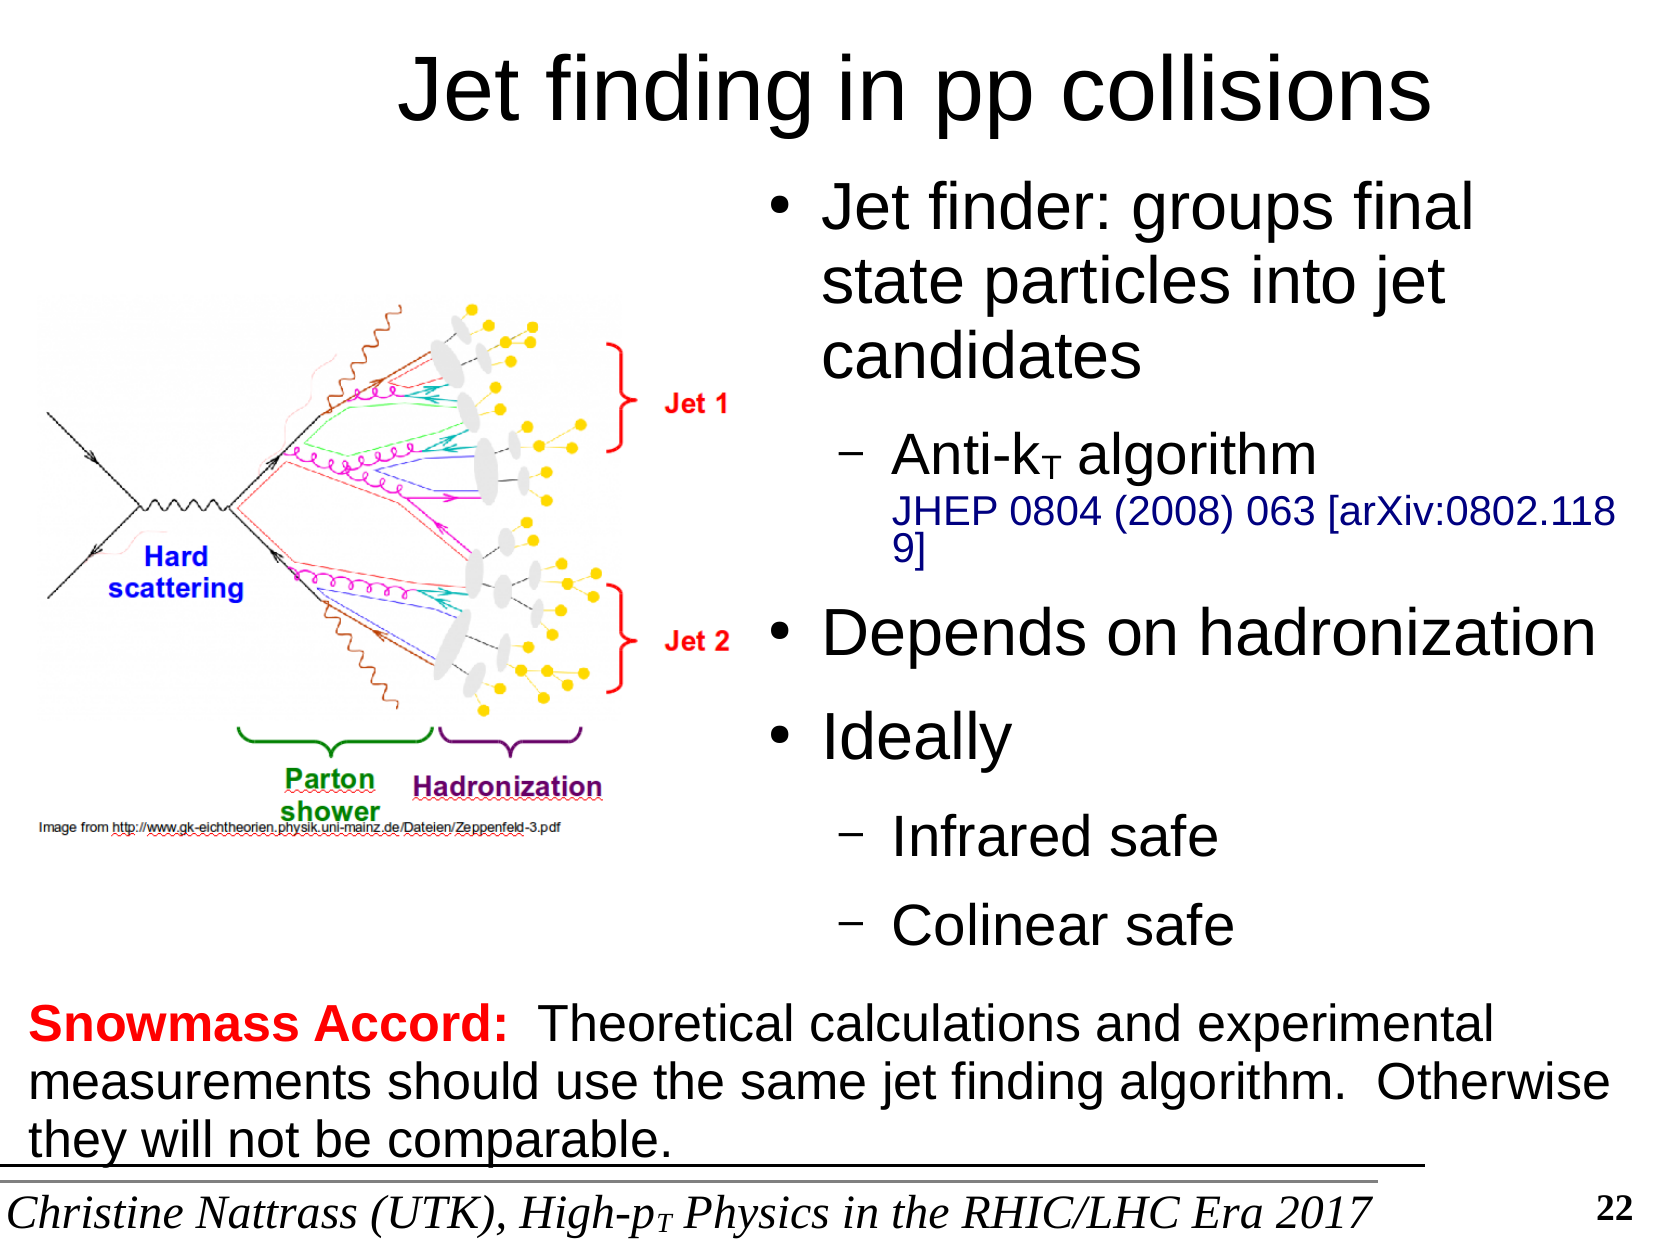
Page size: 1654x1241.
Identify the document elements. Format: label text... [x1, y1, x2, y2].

title Jet finding [234, 8, 782, 169]
title in pp collisions [782, 0, 1488, 192]
list Jet finder: groups final state particles into jet candidates Anti-kT algorithm JHEP 0804 (2008) 063 [arXiv:0802.1189] Depends on hadronization Ideally Infrared safe Colinear safe [750, 168, 1621, 986]
text_box Snowmass Accord: Theoretical calculations and experimental measurements should use the same jet finding algorithm. Otherwise they will not be comparable. [13, 986, 1654, 1241]
picture [30, 270, 750, 871]
